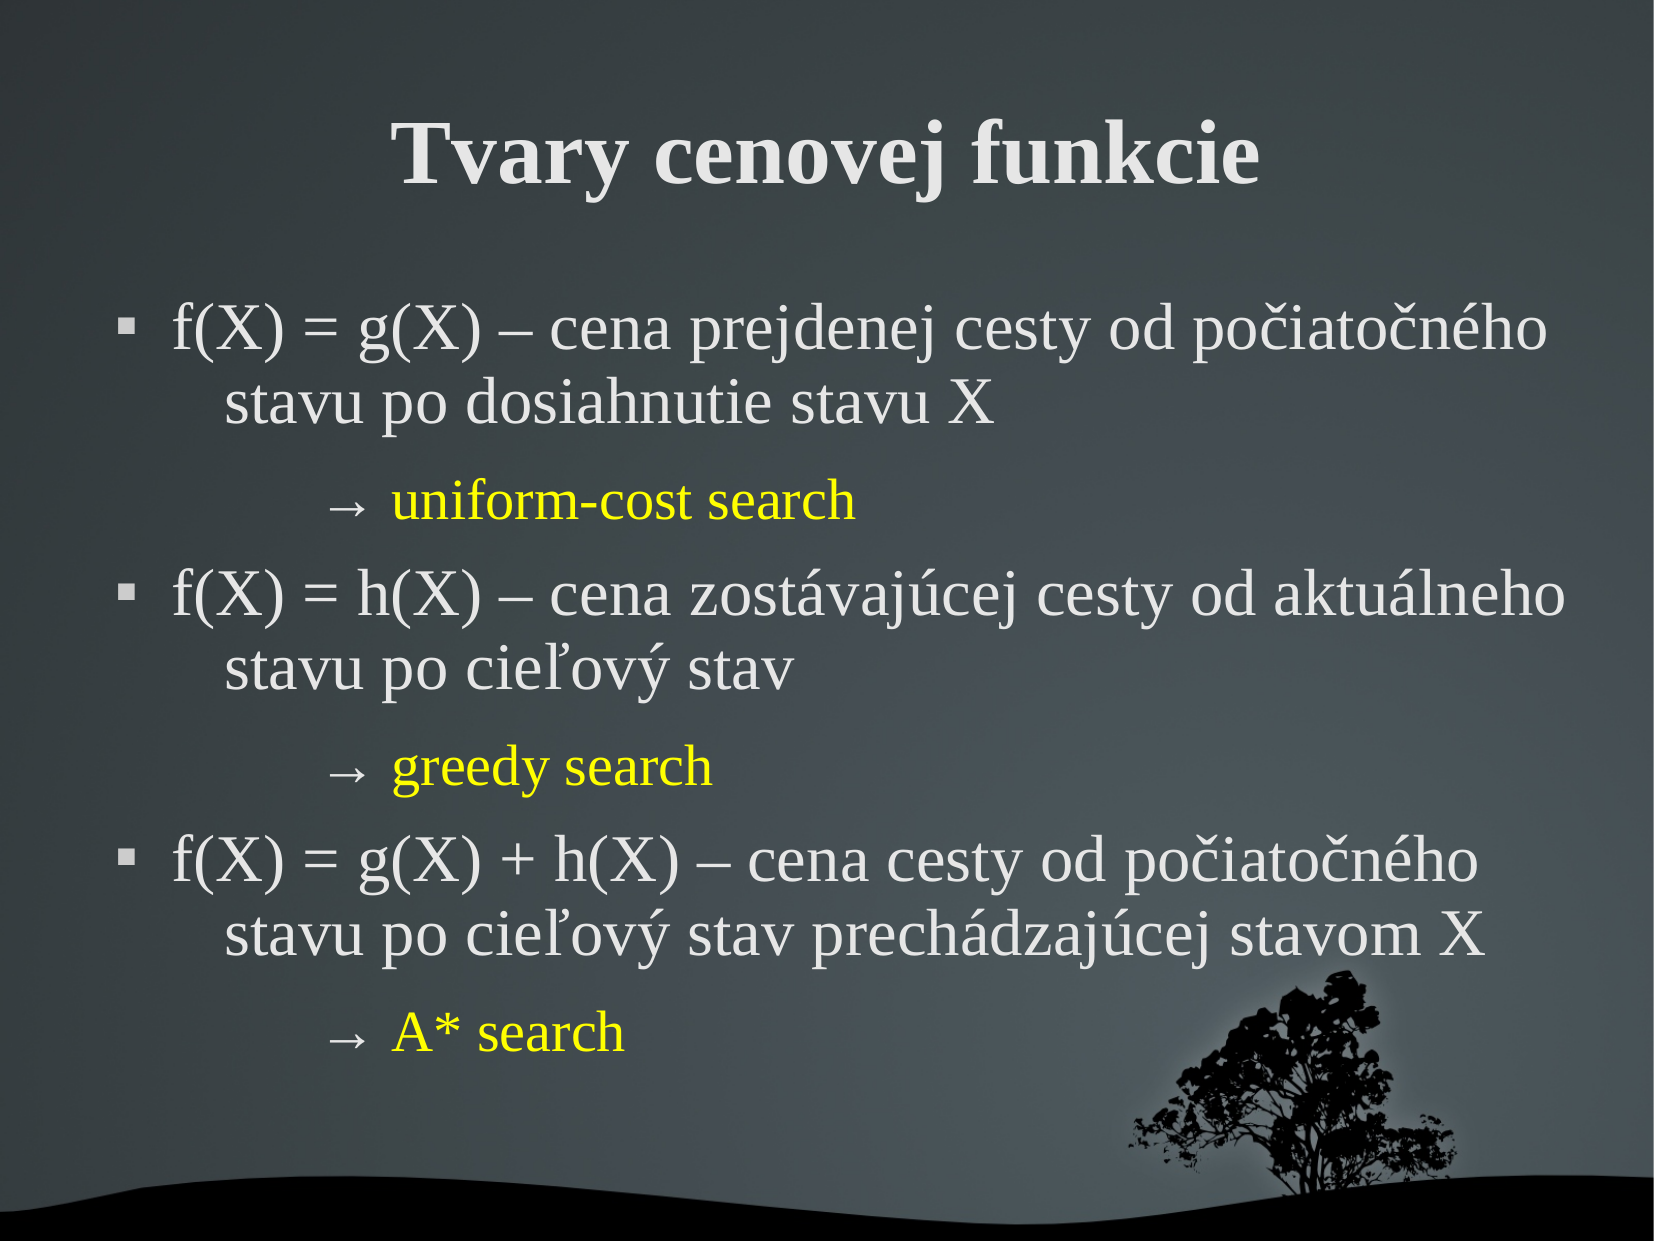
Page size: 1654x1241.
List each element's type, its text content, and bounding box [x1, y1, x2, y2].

picture [0, 0, 1654, 1241]
title Tvary cenovej funkcie [82, 49, 1571, 257]
list f(X) = g(X) – cena prejdenej cesty od počiatočného stavu po dosiahnutie stavu X → uniform-cost search f(X) = h(X) – cena zostávajúcej cesty od aktuálneho stavu po cieľový stav → greedy search f(X) = g(X) + h(X) – cena cesty od počiatočného stavu po cieľový stav prechádzajúcej stavom X → A* search [82, 290, 1571, 1123]
